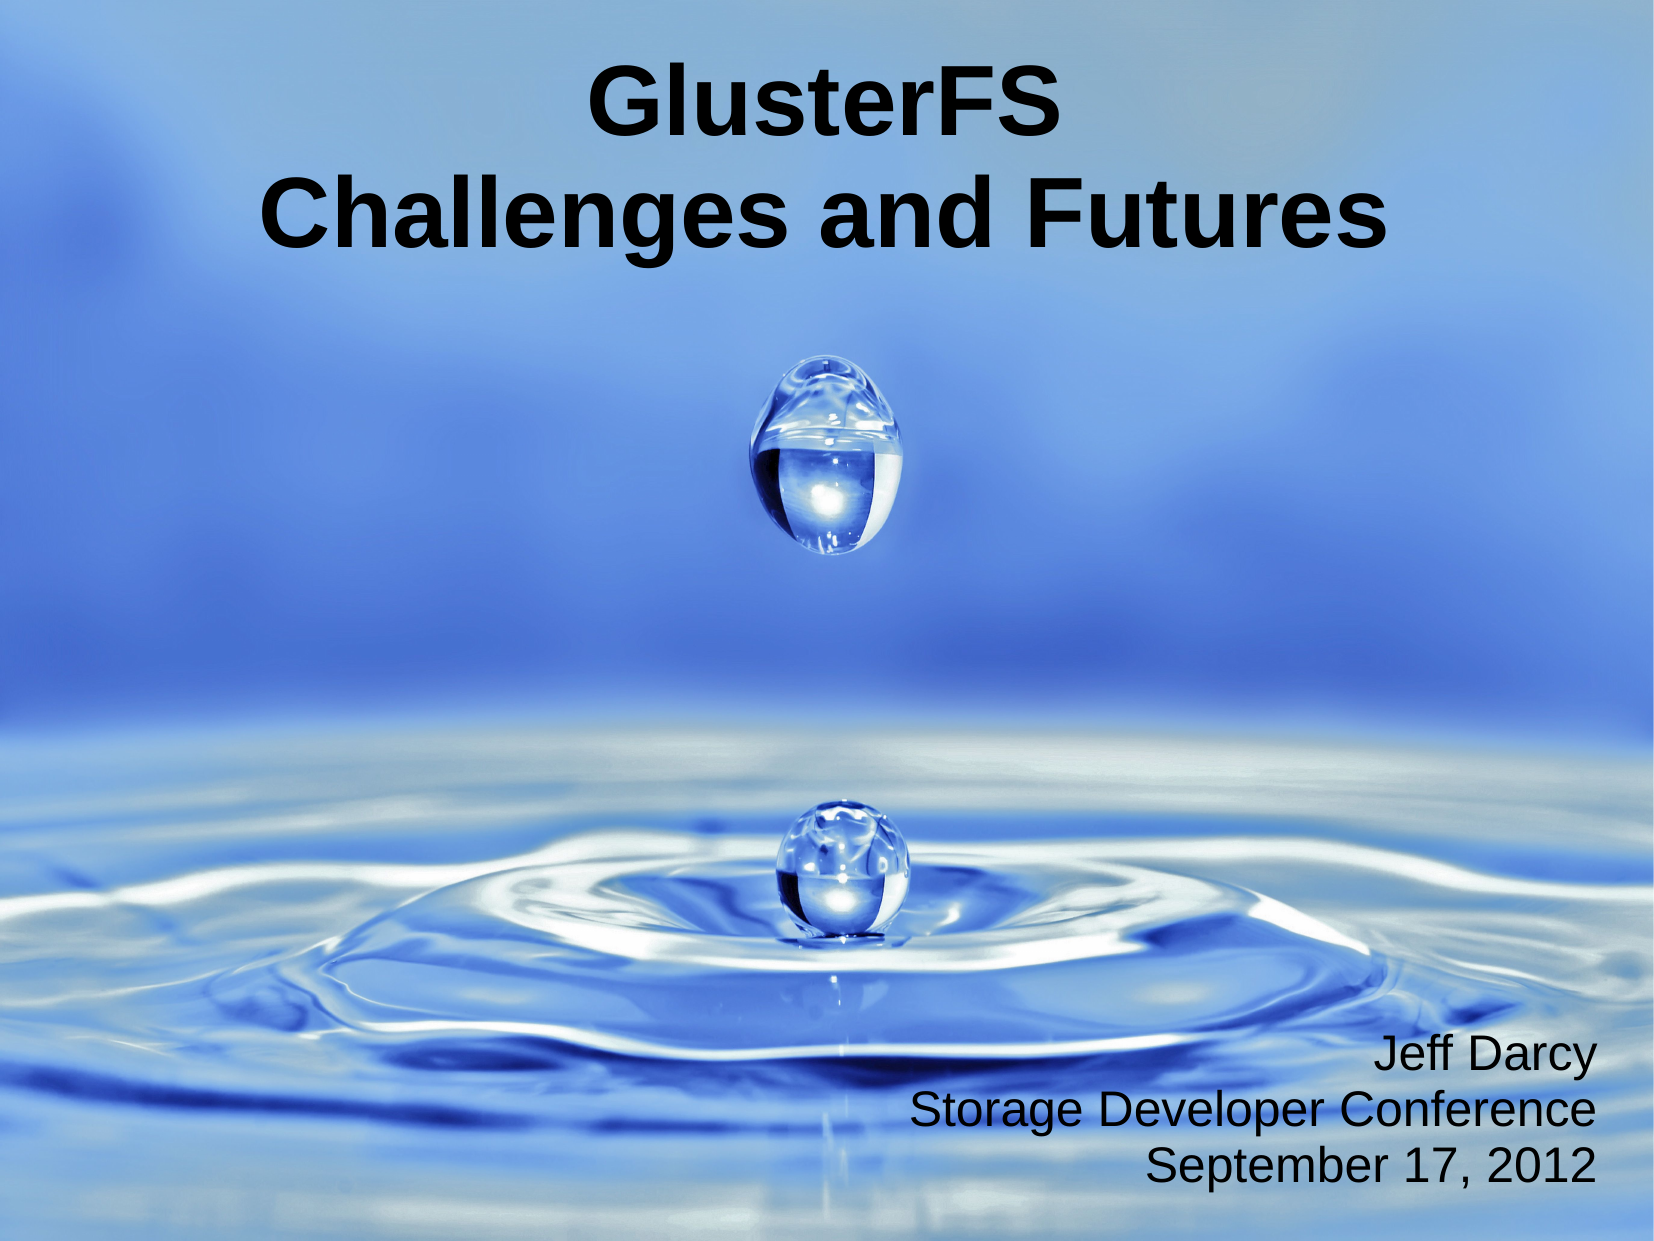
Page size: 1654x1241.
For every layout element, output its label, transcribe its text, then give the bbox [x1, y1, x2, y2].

picture [0, 0, 1654, 1241]
text_box GlusterFS Challenges and Futures [37, 37, 1613, 276]
text_box Jeff Darcy Storage Developer Conference September 17, 2012 [787, 1017, 1613, 1201]
